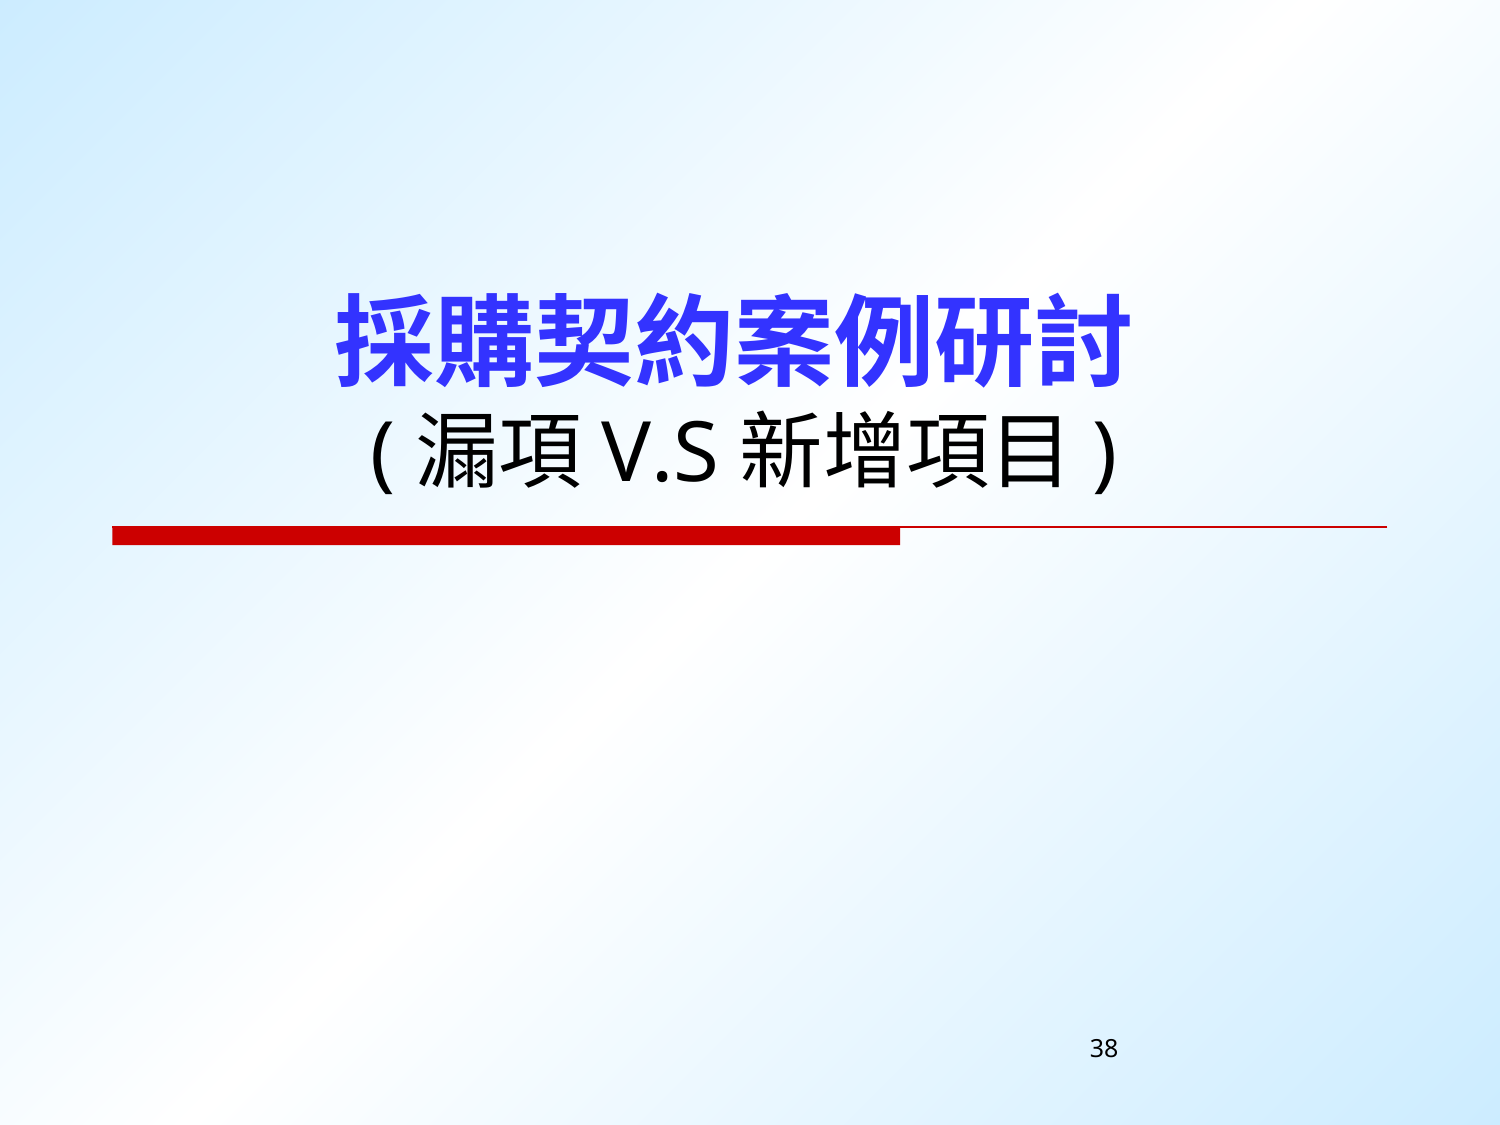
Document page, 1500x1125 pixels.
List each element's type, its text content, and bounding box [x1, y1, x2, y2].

title 採購契約案例研討 (漏項V.S新增項目) [29, 184, 1459, 506]
text_box [1074, 1025, 1388, 1101]
